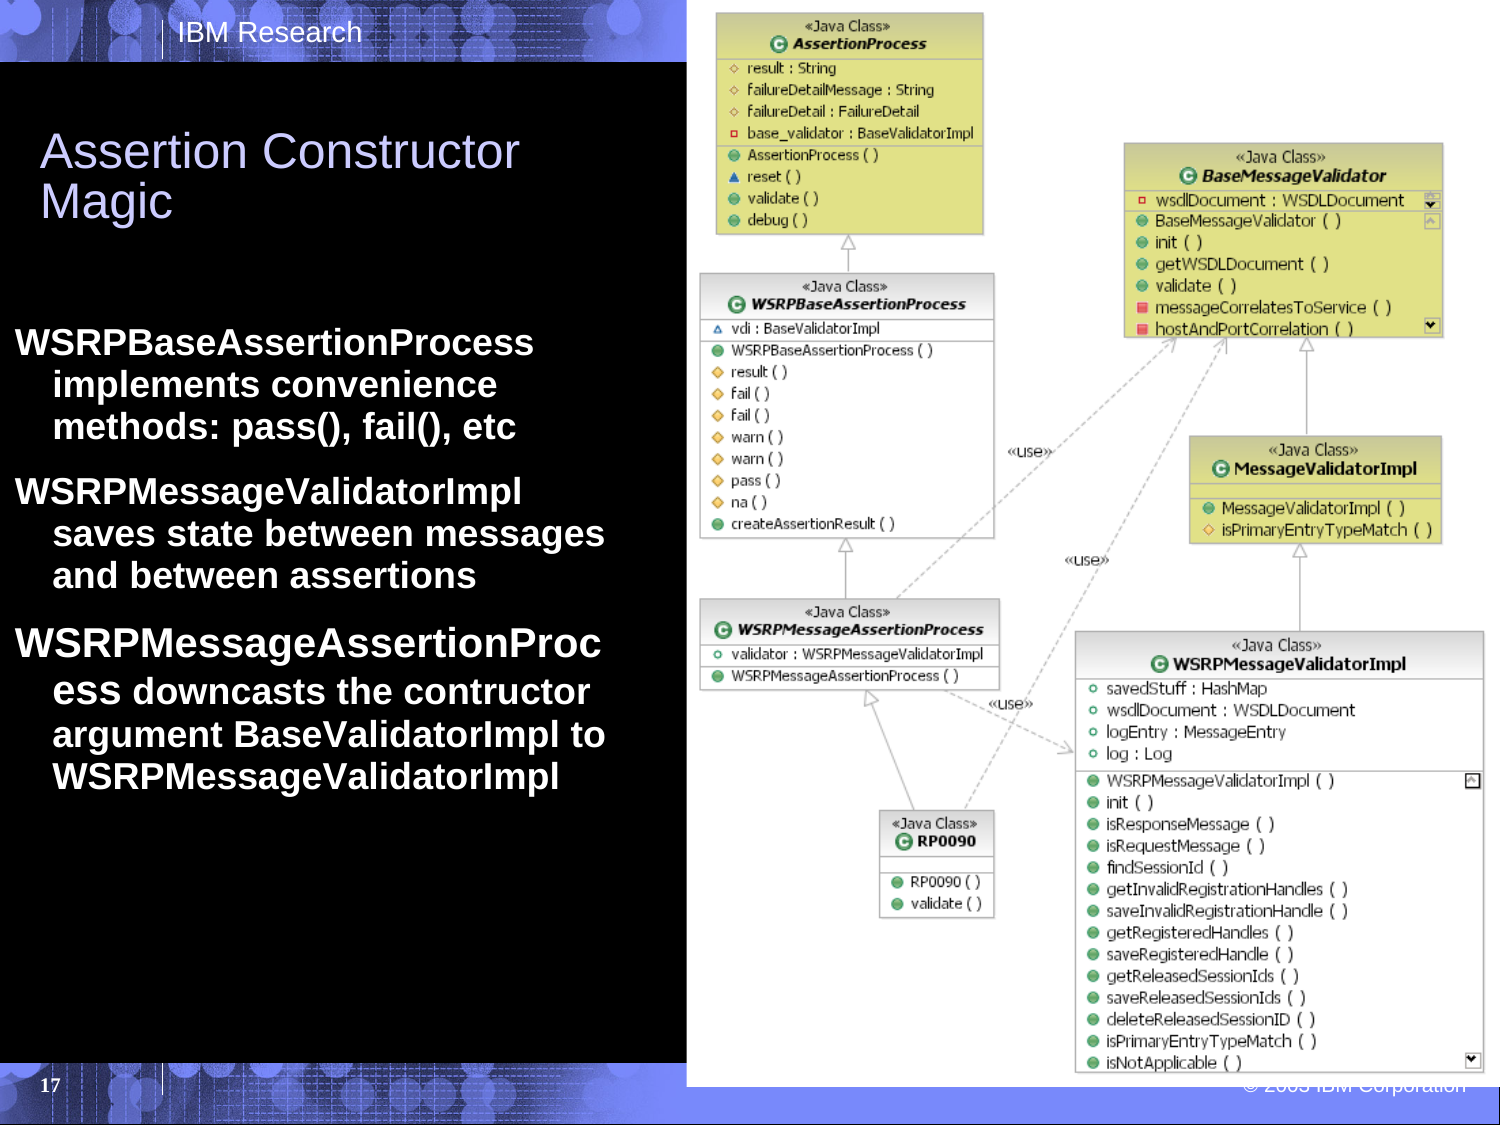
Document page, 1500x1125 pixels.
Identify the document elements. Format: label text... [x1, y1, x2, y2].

title Assertion Constructor Magic [25, 101, 549, 237]
picture [0, 0, 1500, 1124]
list WSRPBaseAssertionProcess implements convenience methods: pass(), fail(), etc WSRPMessageValidatorImpl saves state between messages and between assertions WSRPMessageAssertionProcess downcasts the contructor argument BaseValidatorImpl to WSRPMessageValidatorImpl [0, 313, 639, 1017]
